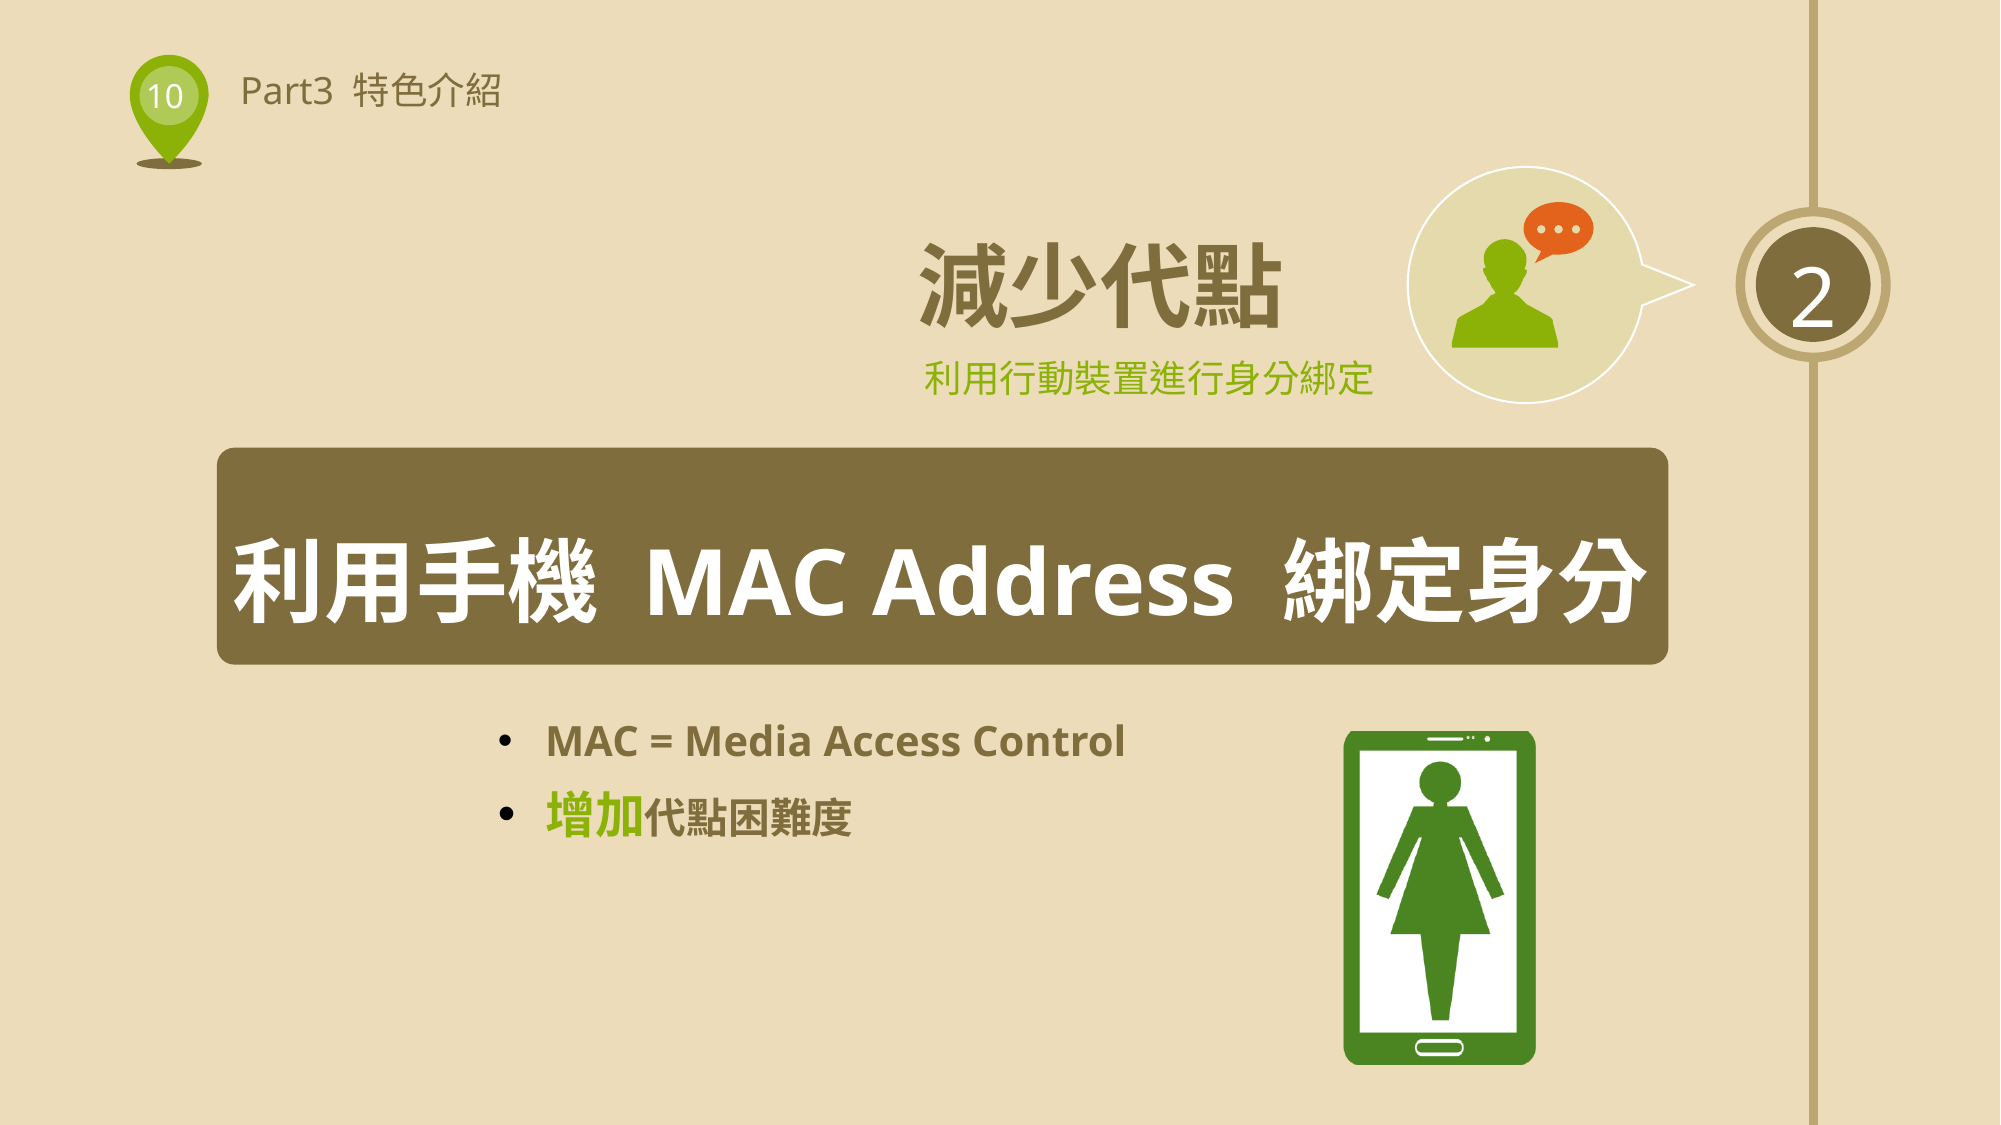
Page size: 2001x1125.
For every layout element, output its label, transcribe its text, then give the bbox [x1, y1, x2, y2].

text_box 減少代點 [902, 221, 1394, 346]
text_box [216, 447, 1669, 665]
text_box MAC = Media Access Control 增加代點困難度 [483, 693, 1740, 851]
text_box [1740, 211, 1886, 358]
text_box [1407, 166, 1694, 404]
text_box 利用行動裝置進行身分綁定 [909, 347, 1395, 409]
picture [1280, 731, 1599, 1065]
text_box 2 [1755, 227, 1871, 342]
text_box 利用手機 MAC Address 綁定身分 [218, 483, 1669, 641]
